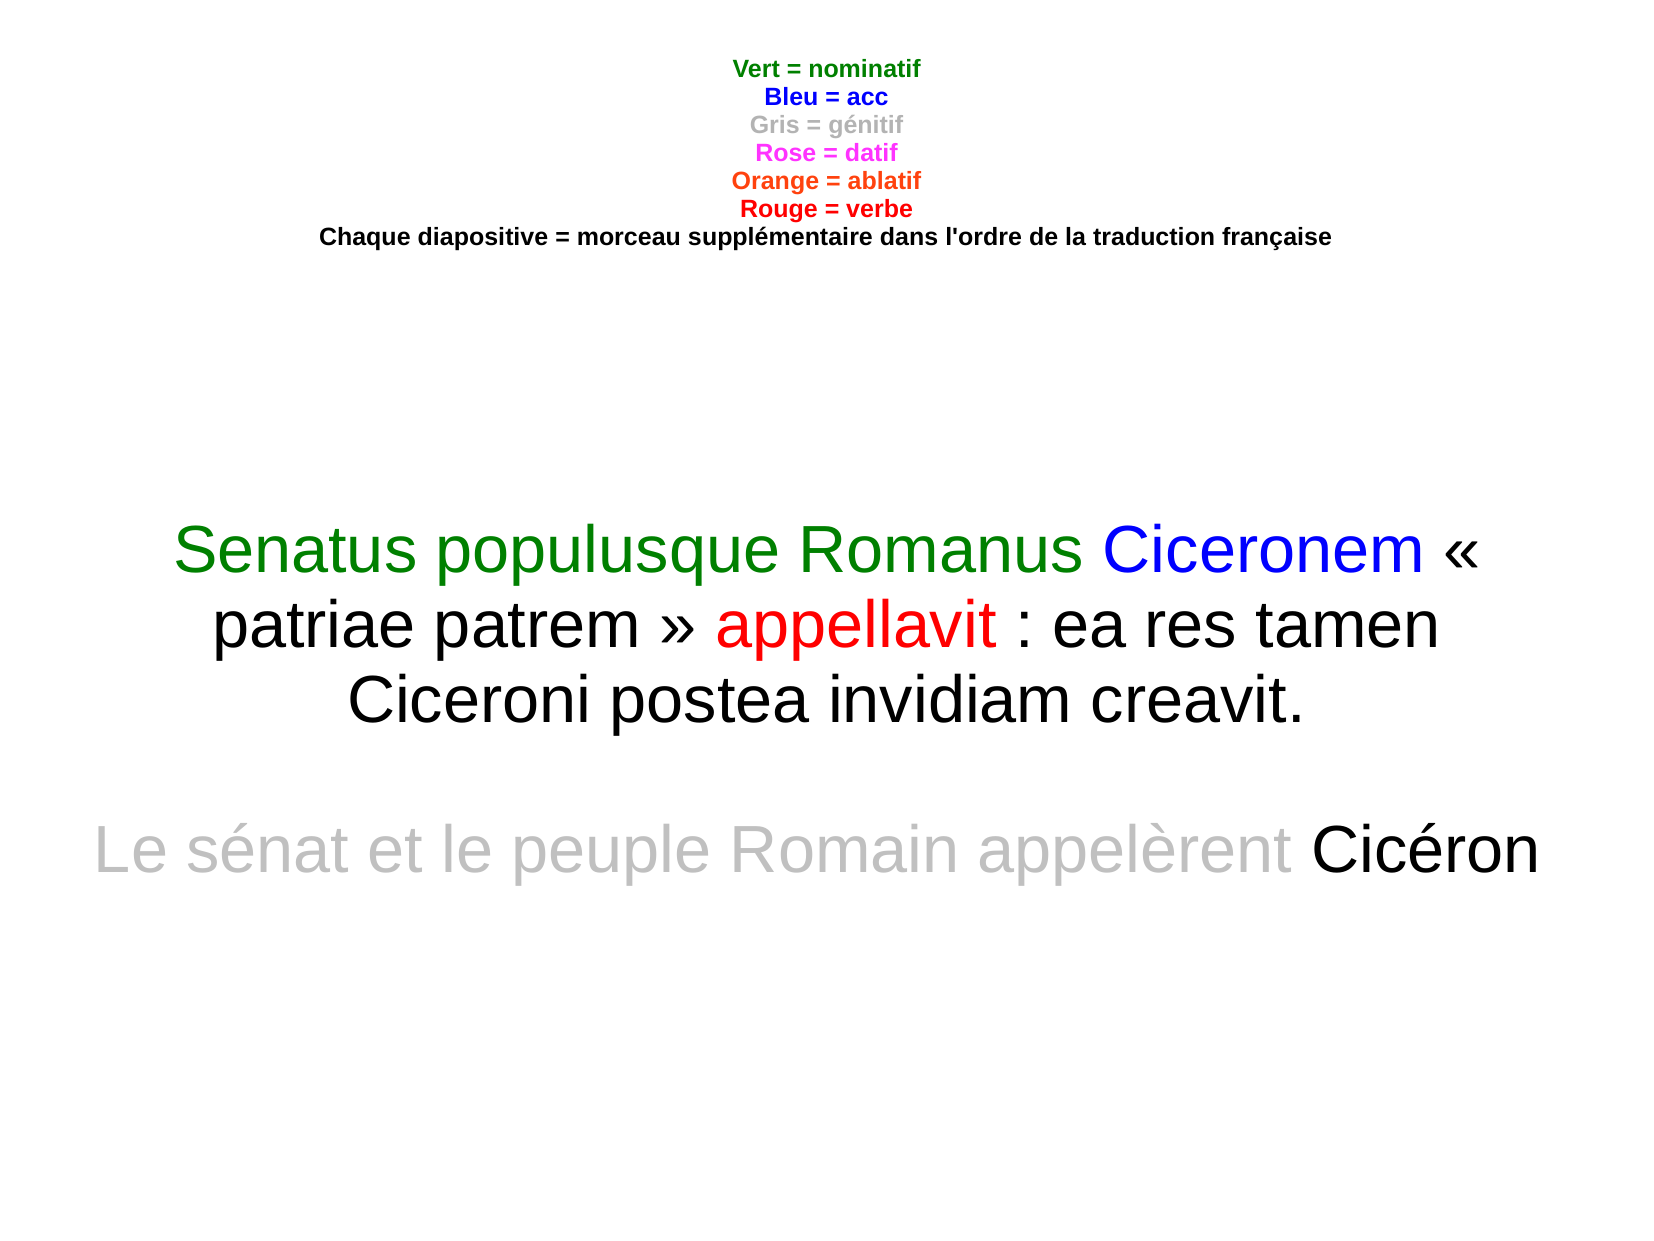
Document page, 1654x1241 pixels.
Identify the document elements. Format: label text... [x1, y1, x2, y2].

title Vert = nominatif Bleu = acc Gris = génitif Rose = datif Orange = ablatif Rouge = verbe Chaque diapositive = morceau supplémentaire dans l'ordre de la traduction française [82, 49, 1571, 257]
subtitle Senatus populusque Romanus Ciceronem « patriae patrem » appellavit : ea res tamen Ciceroni postea invidiam creavit. Le sénat et le peuple Romain appelèrent Cicéron [82, 290, 1571, 1109]
